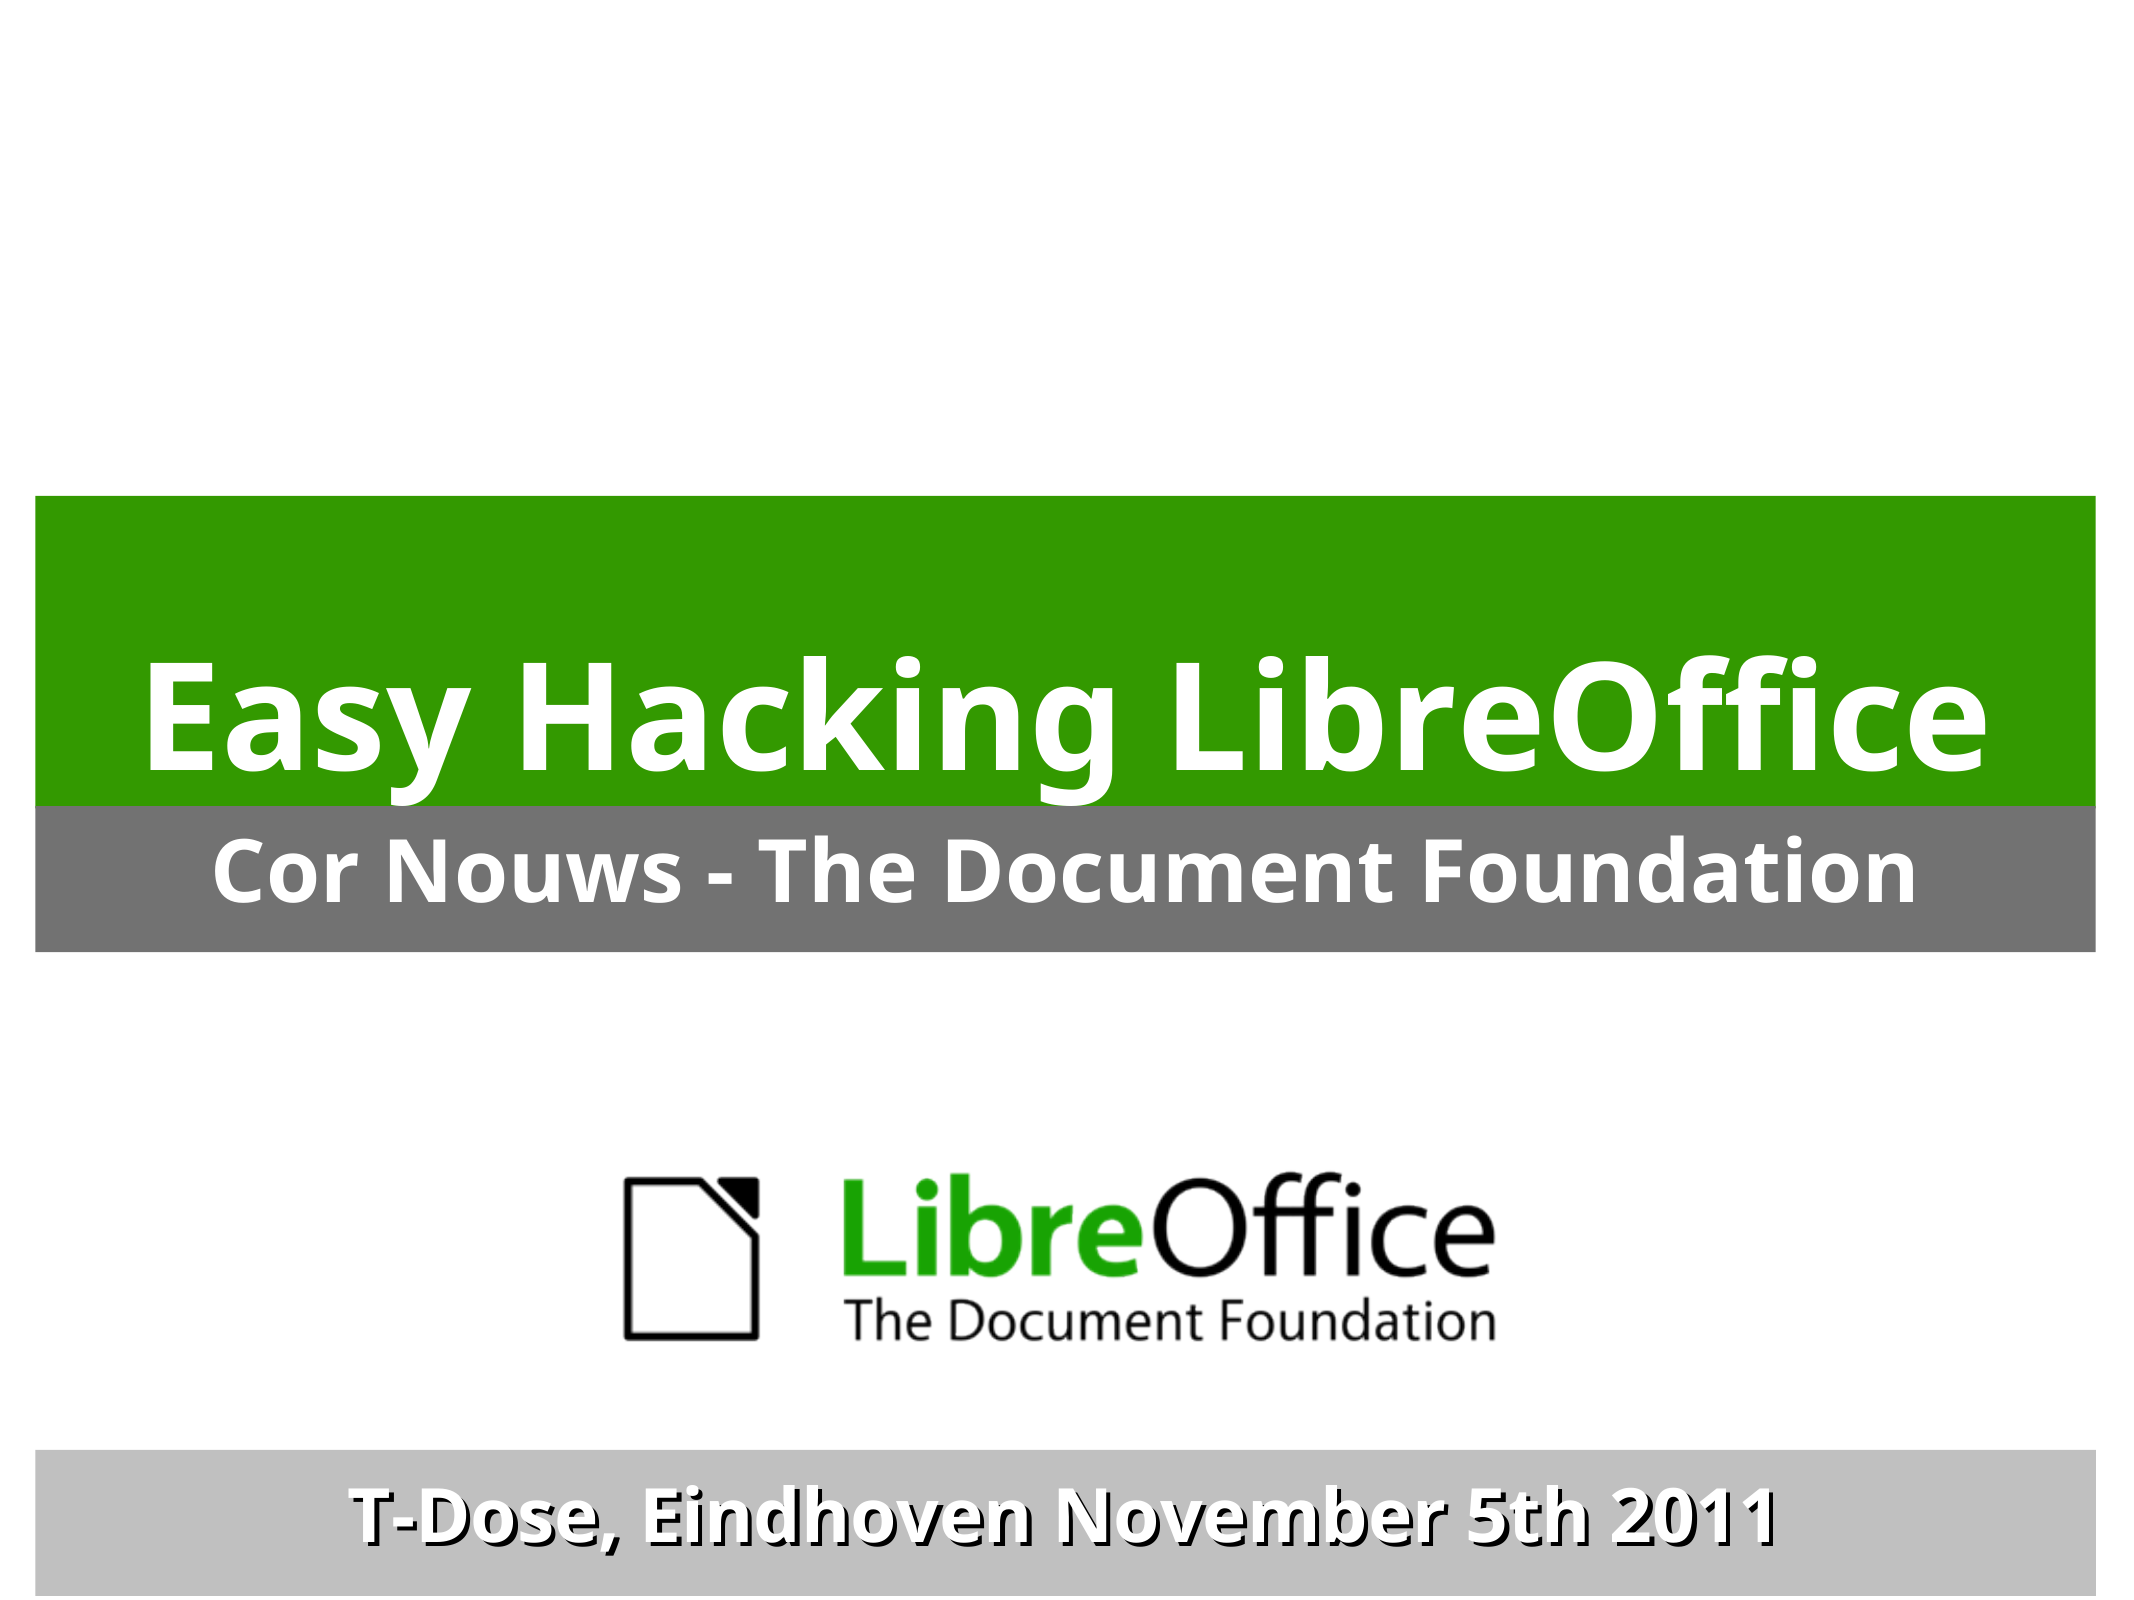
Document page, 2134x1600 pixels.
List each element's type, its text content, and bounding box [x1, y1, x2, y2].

list Cor Nouws - The Document Foundation [35, 806, 2096, 953]
list T-Dose, Eindhoven November 5th 2011 [35, 1449, 2096, 1596]
picture [571, 1133, 1561, 1386]
title Easy Hacking LibreOffice [35, 495, 2096, 806]
